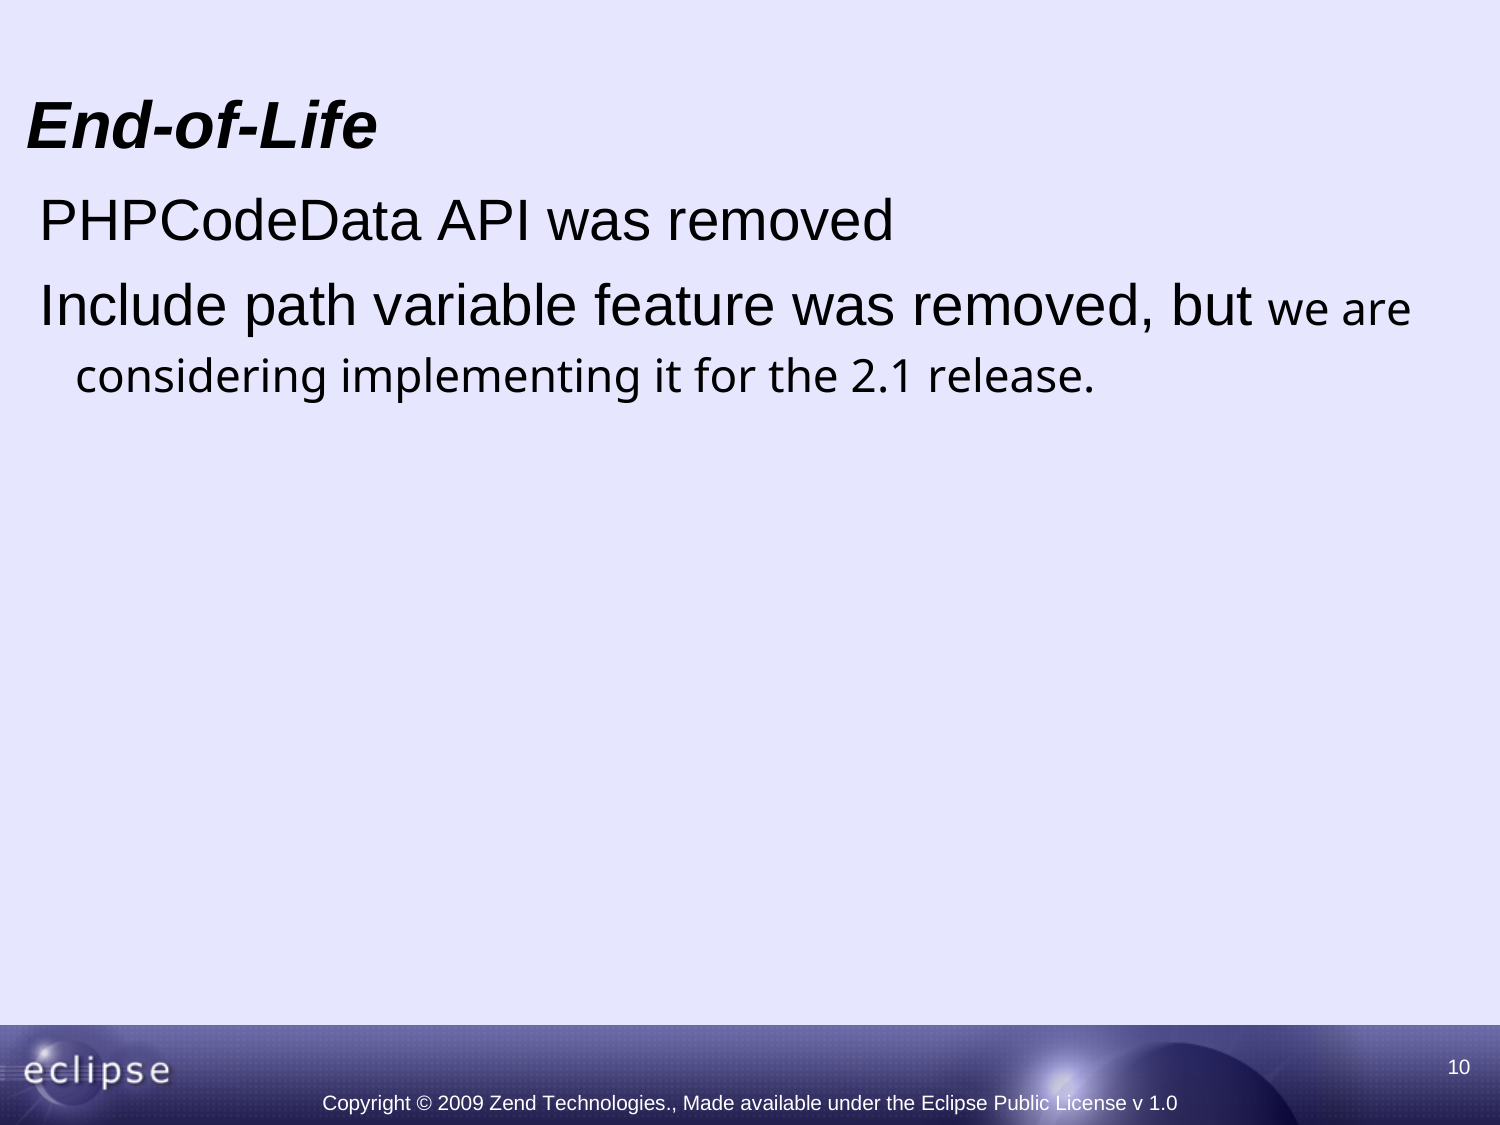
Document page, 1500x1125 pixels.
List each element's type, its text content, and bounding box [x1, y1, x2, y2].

picture [0, 1025, 1500, 1125]
title End-of-Life [26, 84, 1474, 172]
list PHPCodeData API was removed Include path variable feature was removed, but we are considering implementing it for the 2.1 release. [37, 187, 1463, 1021]
